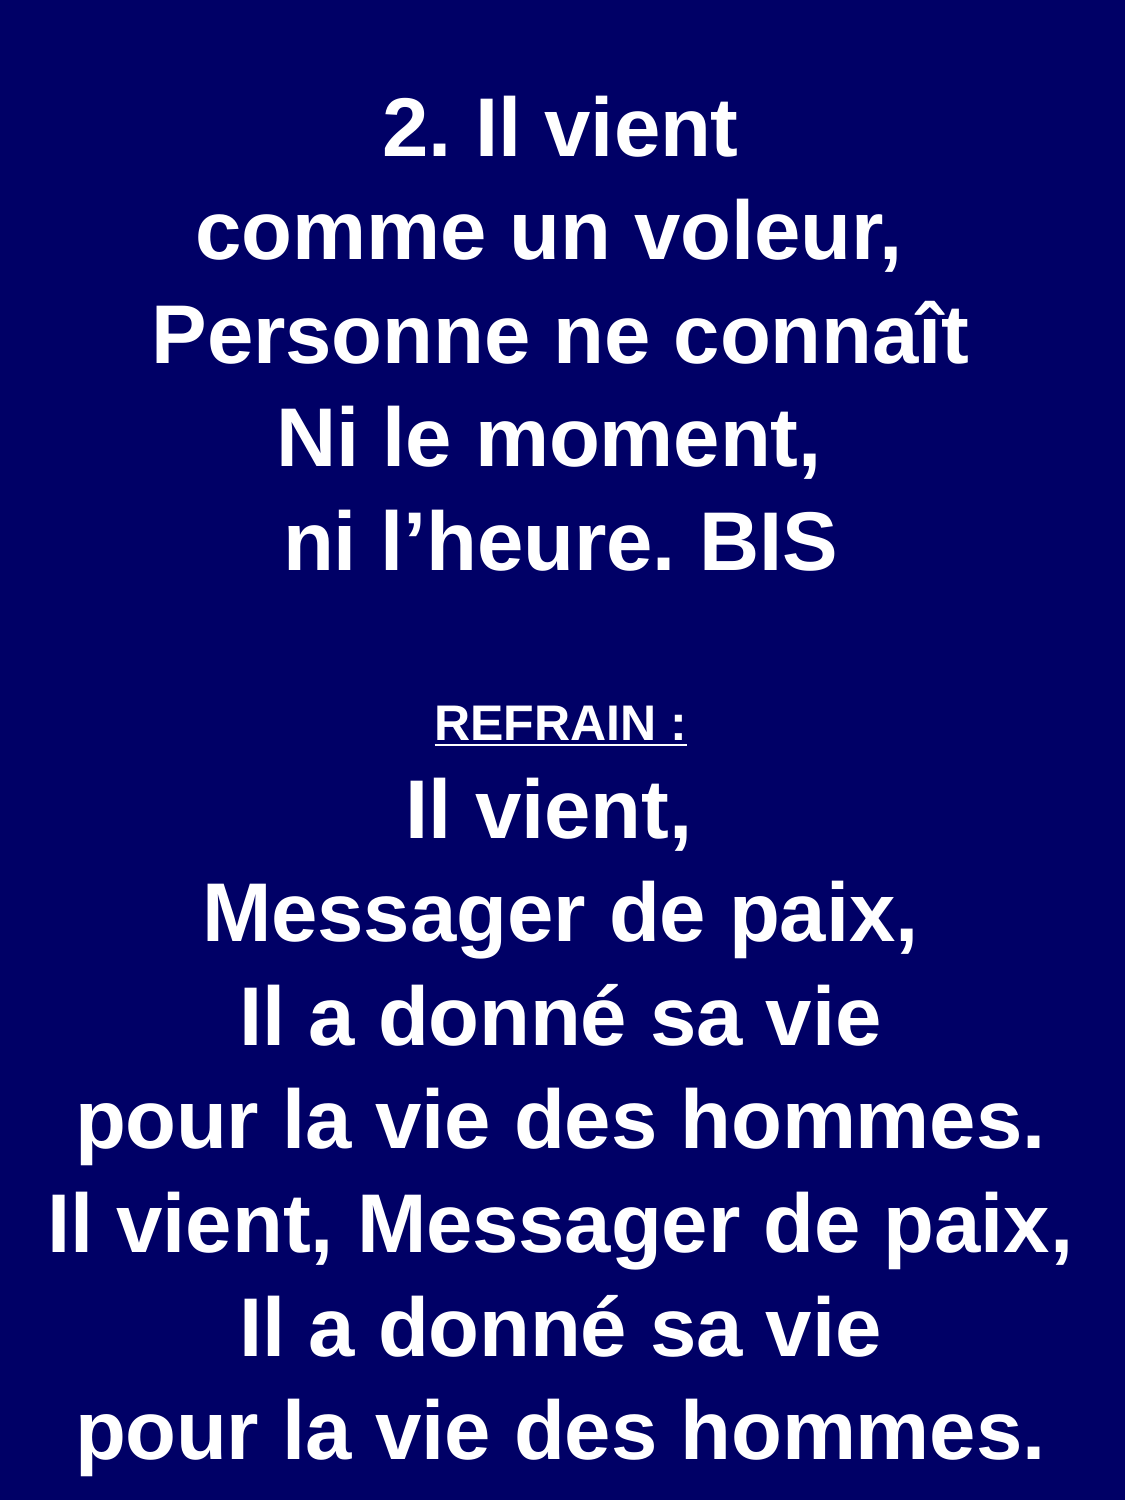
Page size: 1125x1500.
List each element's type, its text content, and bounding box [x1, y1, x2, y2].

text_box 2. Il vient comme un voleur, Personne ne connaît Ni le moment, ni l’heure. BIS REFRAIN : Il vient, Messager de paix, Il a donné sa vie pour la vie des hommes. Il vient, Messager de paix, Il a donné sa vie pour la vie des hommes. [25, 23, 1096, 1500]
